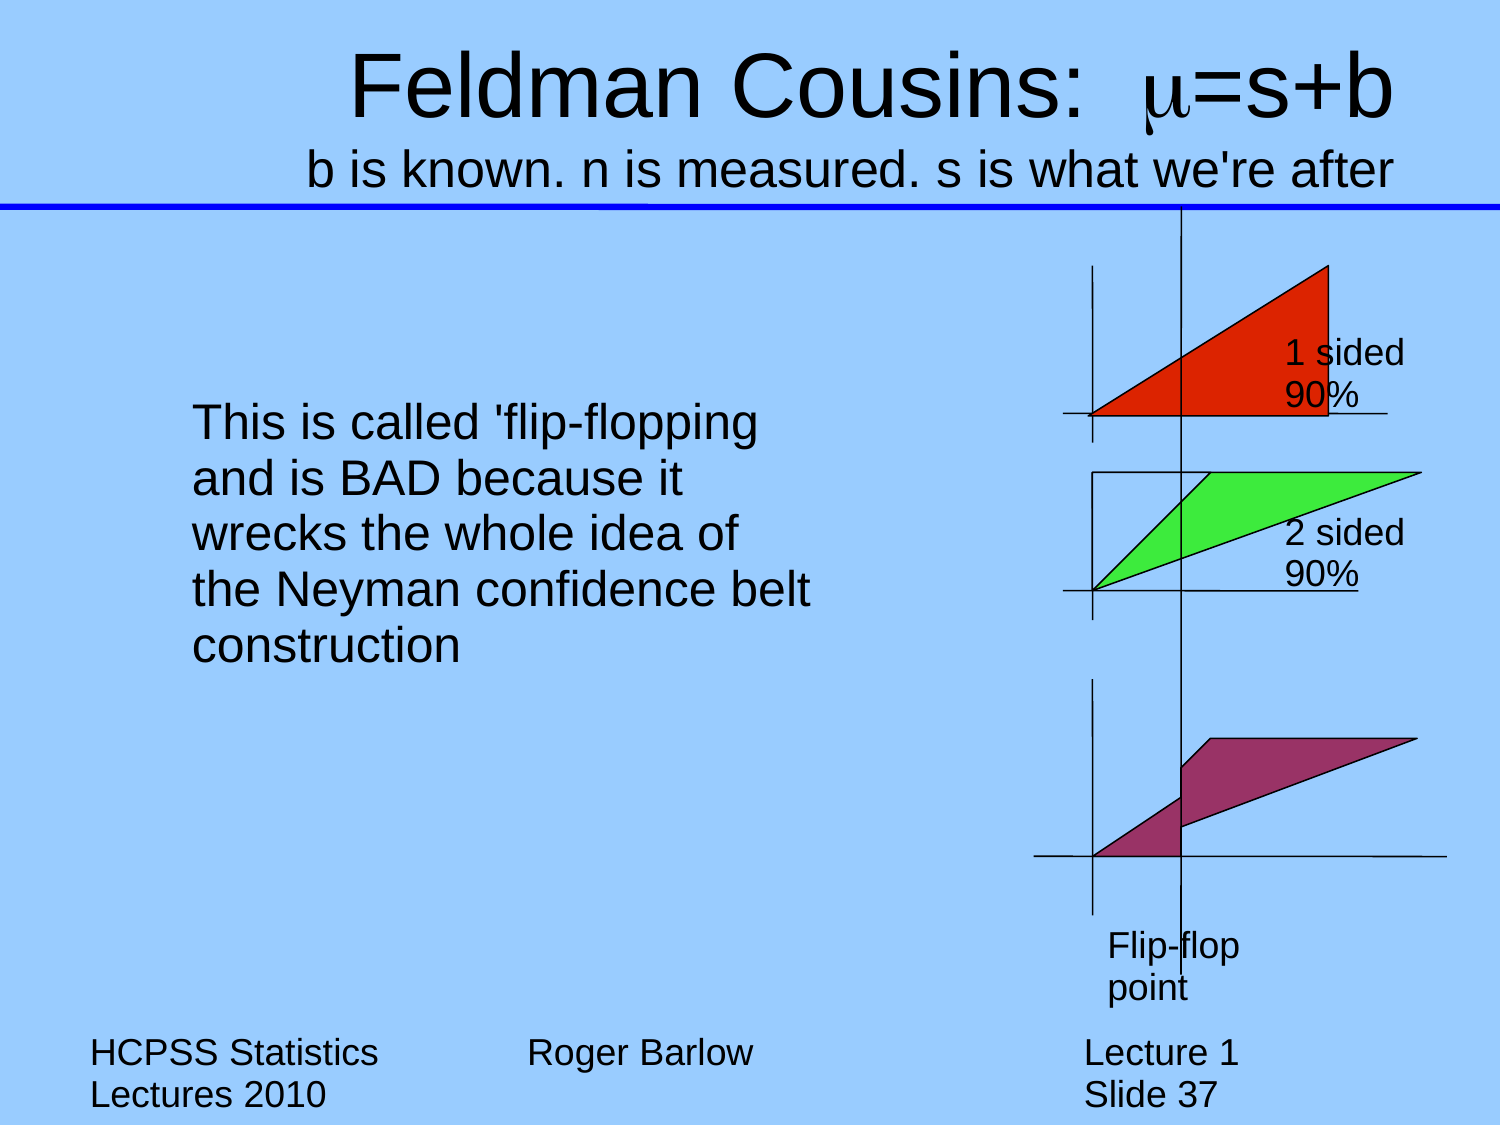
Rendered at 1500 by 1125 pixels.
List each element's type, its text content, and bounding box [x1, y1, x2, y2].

title Feldman Cousins: =s+b b is known. n is measured. s is what we're after [59, 17, 1396, 207]
text_box [1182, 265, 1329, 416]
text_box 1 sided 90% [1269, 324, 1477, 424]
text_box [1092, 472, 1180, 591]
text_box [1182, 472, 1422, 559]
text_box [1092, 797, 1180, 857]
text_box 2 sided 90% [1269, 504, 1477, 604]
text_box This is called 'flip-flopping and is BAD because it wrecks the whole idea of the Neyman confidence belt construction [177, 383, 827, 678]
text_box Flip-flop point [1092, 915, 1270, 1015]
text_box [1088, 358, 1180, 416]
text_box [1182, 738, 1418, 827]
